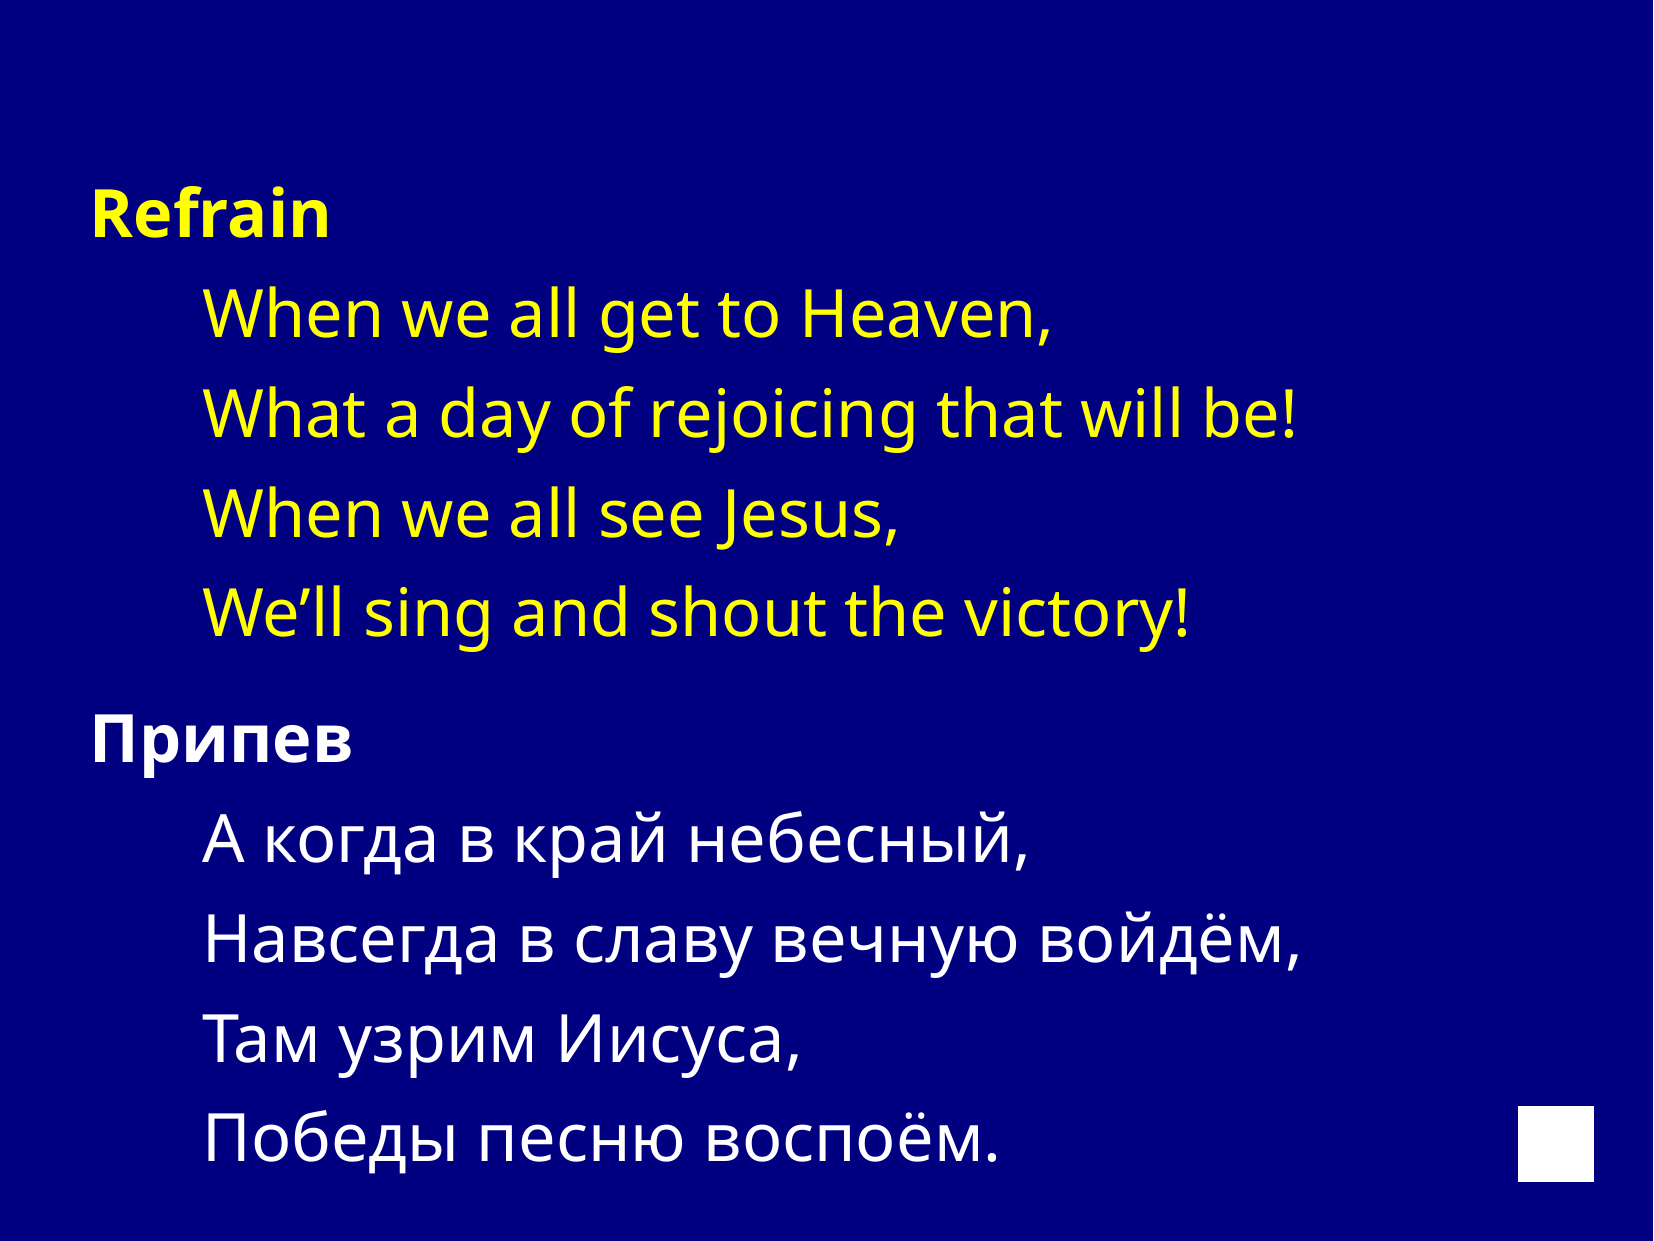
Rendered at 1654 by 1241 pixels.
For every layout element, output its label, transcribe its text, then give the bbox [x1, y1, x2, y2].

text_box Refrain When we all get to Heaven, What a day of rejoicing that will be! When we all see Jesus, We’ll sing and shout the victory! [75, 150, 1576, 638]
text_box Припев А когда в край небесный, Навсегда в славу вечную войдём, Там узрим Иисуса, Победы песню воспоём. [75, 675, 1576, 1163]
text_box [1518, 1106, 1594, 1182]
